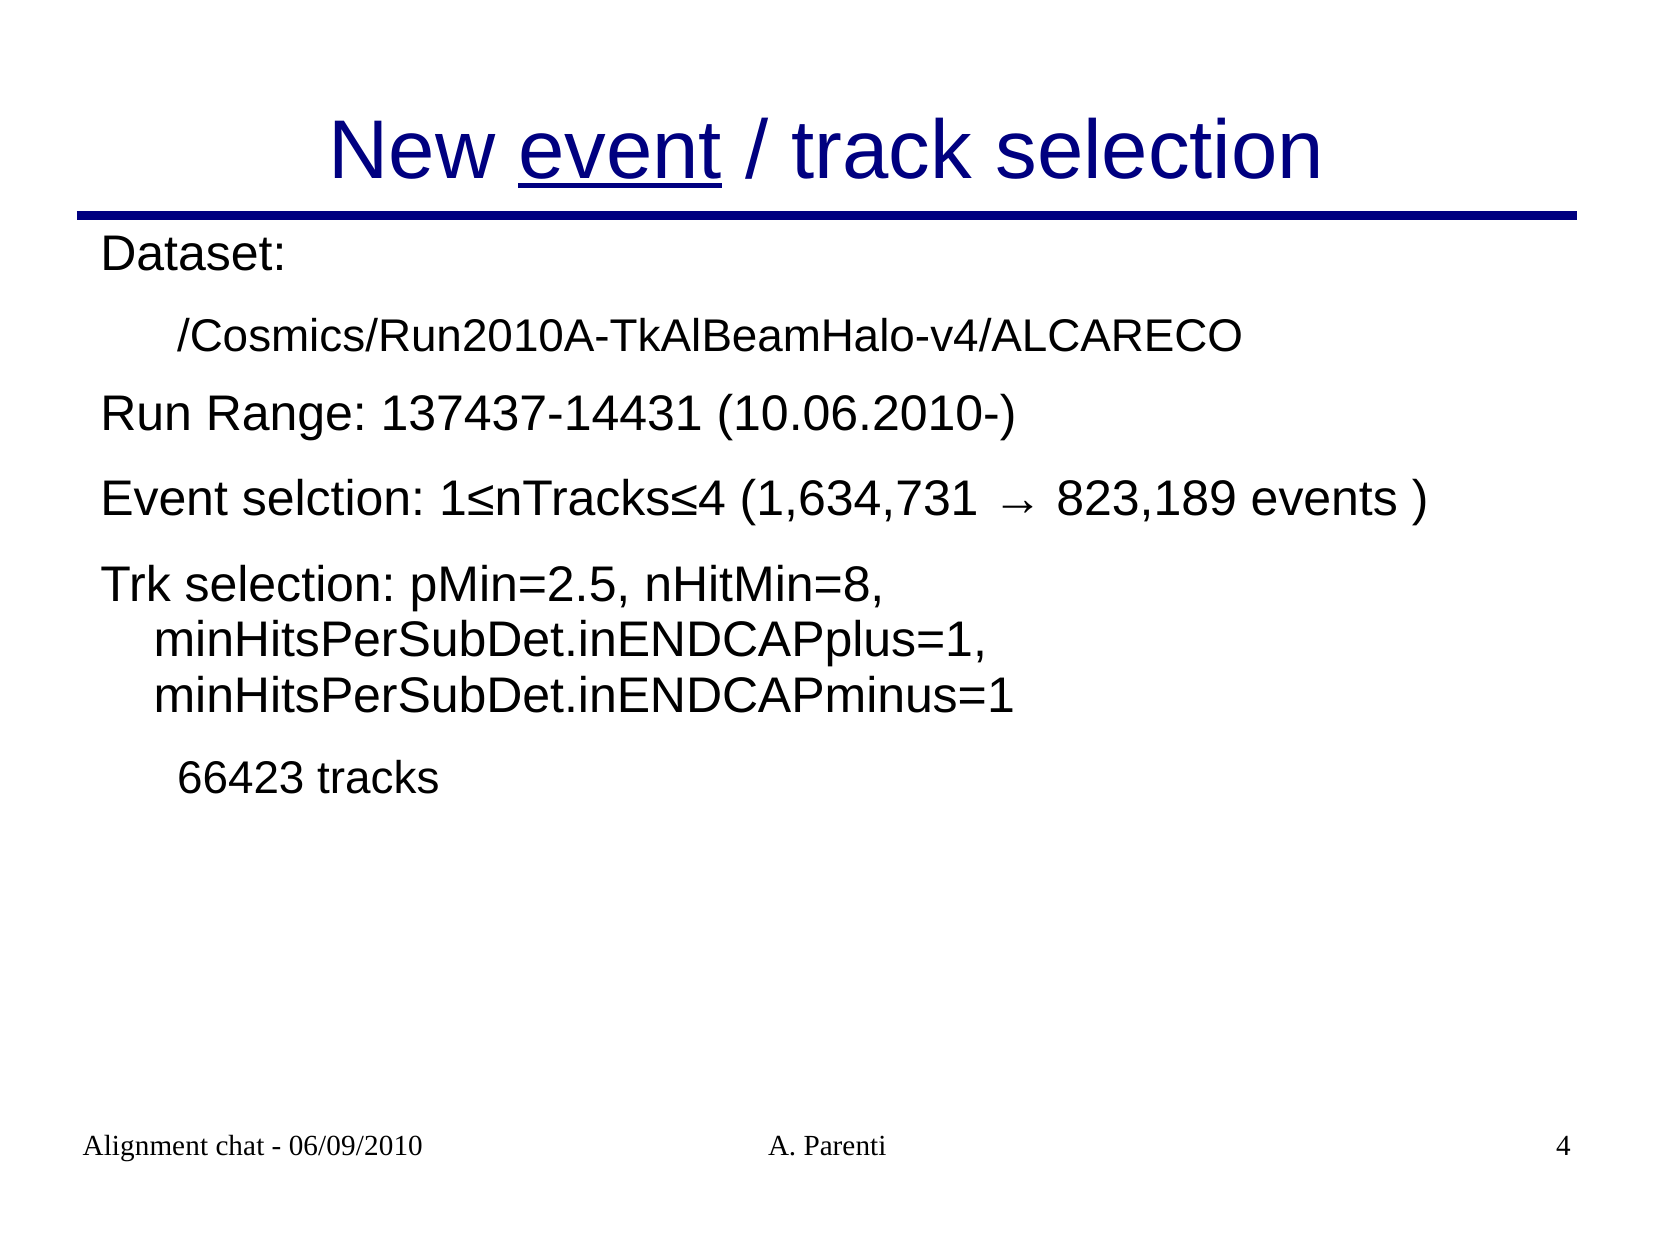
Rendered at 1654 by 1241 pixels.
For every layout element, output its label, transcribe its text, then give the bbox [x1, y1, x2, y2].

list Dataset: /Cosmics/Run2010A-TkAlBeamHalo-v4/ALCARECO Run Range: 137437-14431 (10.06.2010-) Event selction: 1≤nTracks≤4 (1,634,731 → 823,189 events ) Trk selection: pMin=2.5, nHitMin=8, minHitsPerSubDet.inENDCAPplus=1, minHitsPerSubDet.inENDCAPminus=1 66423 tracks [82, 225, 1571, 804]
title New event / track selection [82, 75, 1571, 225]
